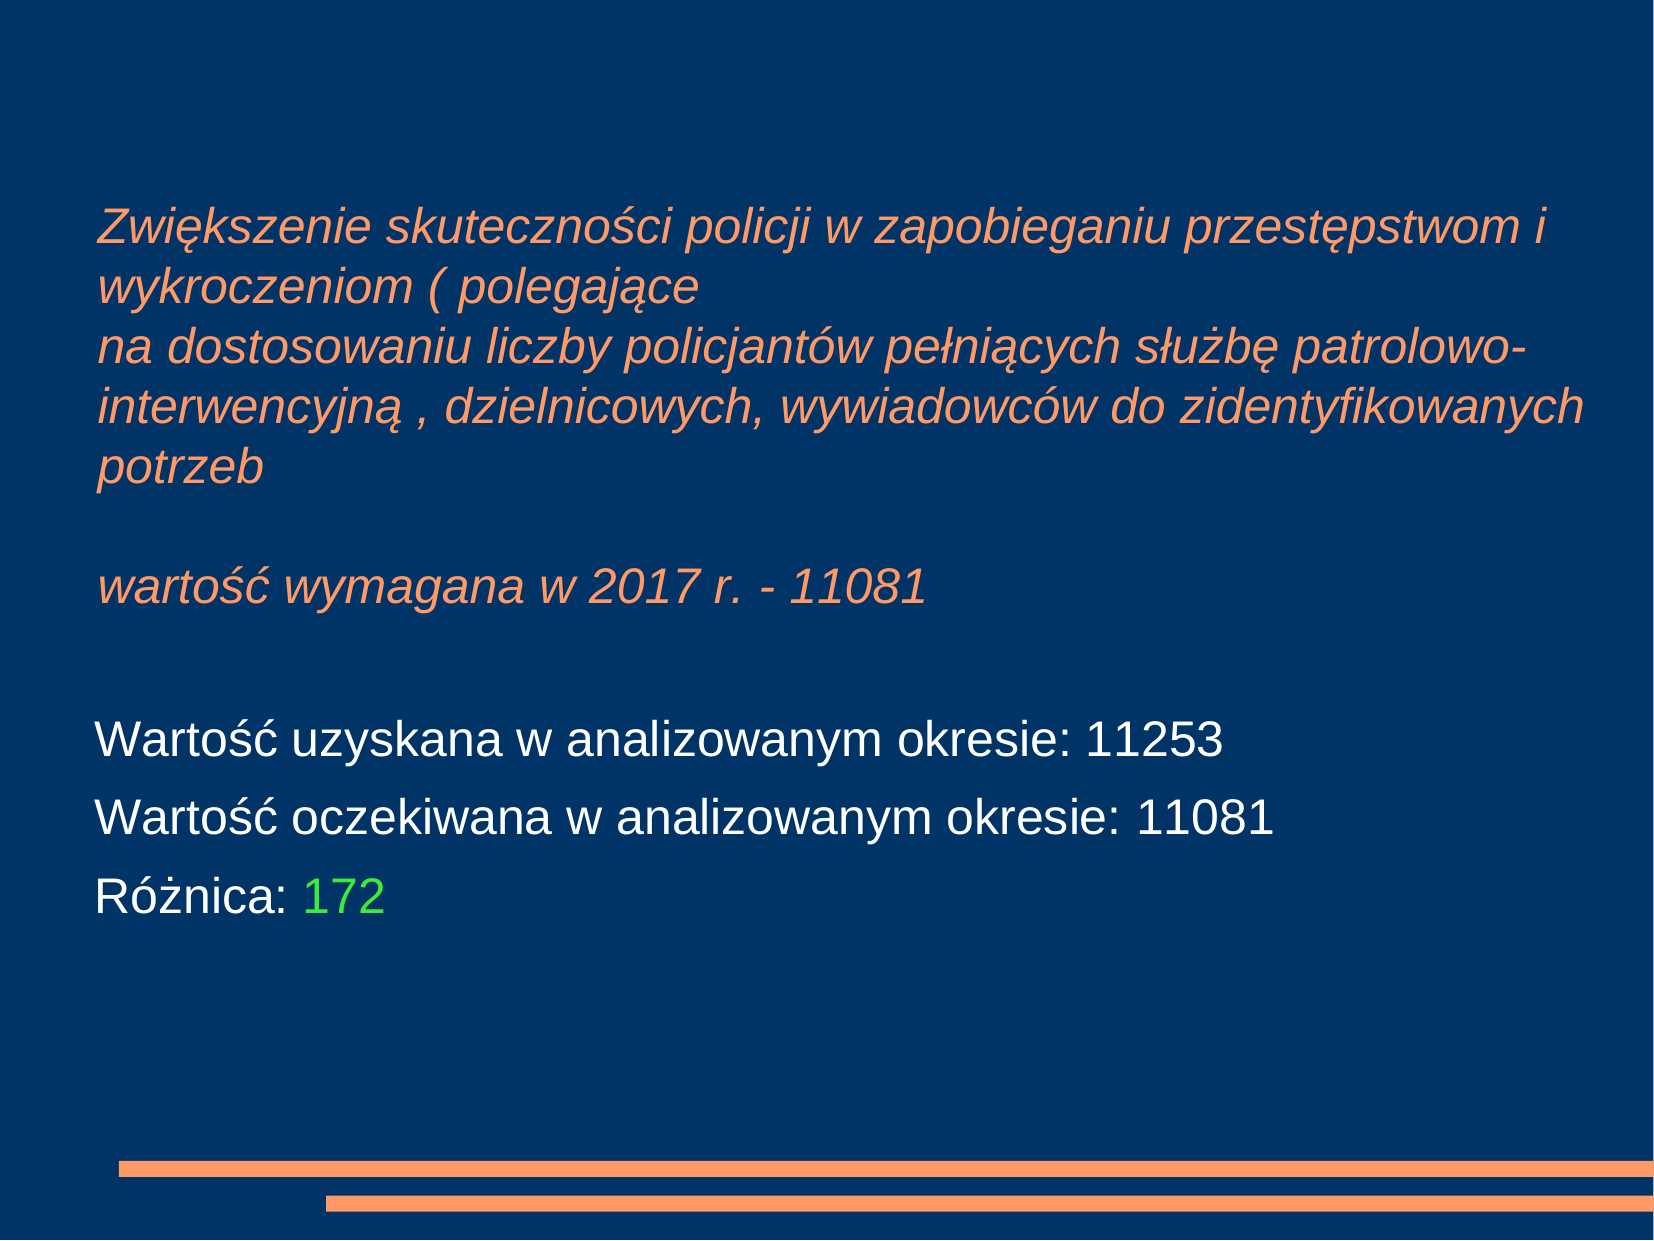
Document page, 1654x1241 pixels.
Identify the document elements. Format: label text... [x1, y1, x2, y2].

title Zwiększenie skuteczności policji w zapobieganiu przestępstwom i wykroczeniom ( polegające na dostosowaniu liczby policjantów pełniących służbę patrolowo- interwencyjną , dzielnicowych, wywiadowców do zidentyfikowanych potrzeb wartość wymagana w 2017 r. - 11081 [82, 49, 1602, 547]
subtitle Wartość uzyskana w analizowanym okresie: 11253 Wartość oczekiwana w analizowanym okresie: 11081 Różnica: 172 [94, 480, 1583, 1241]
